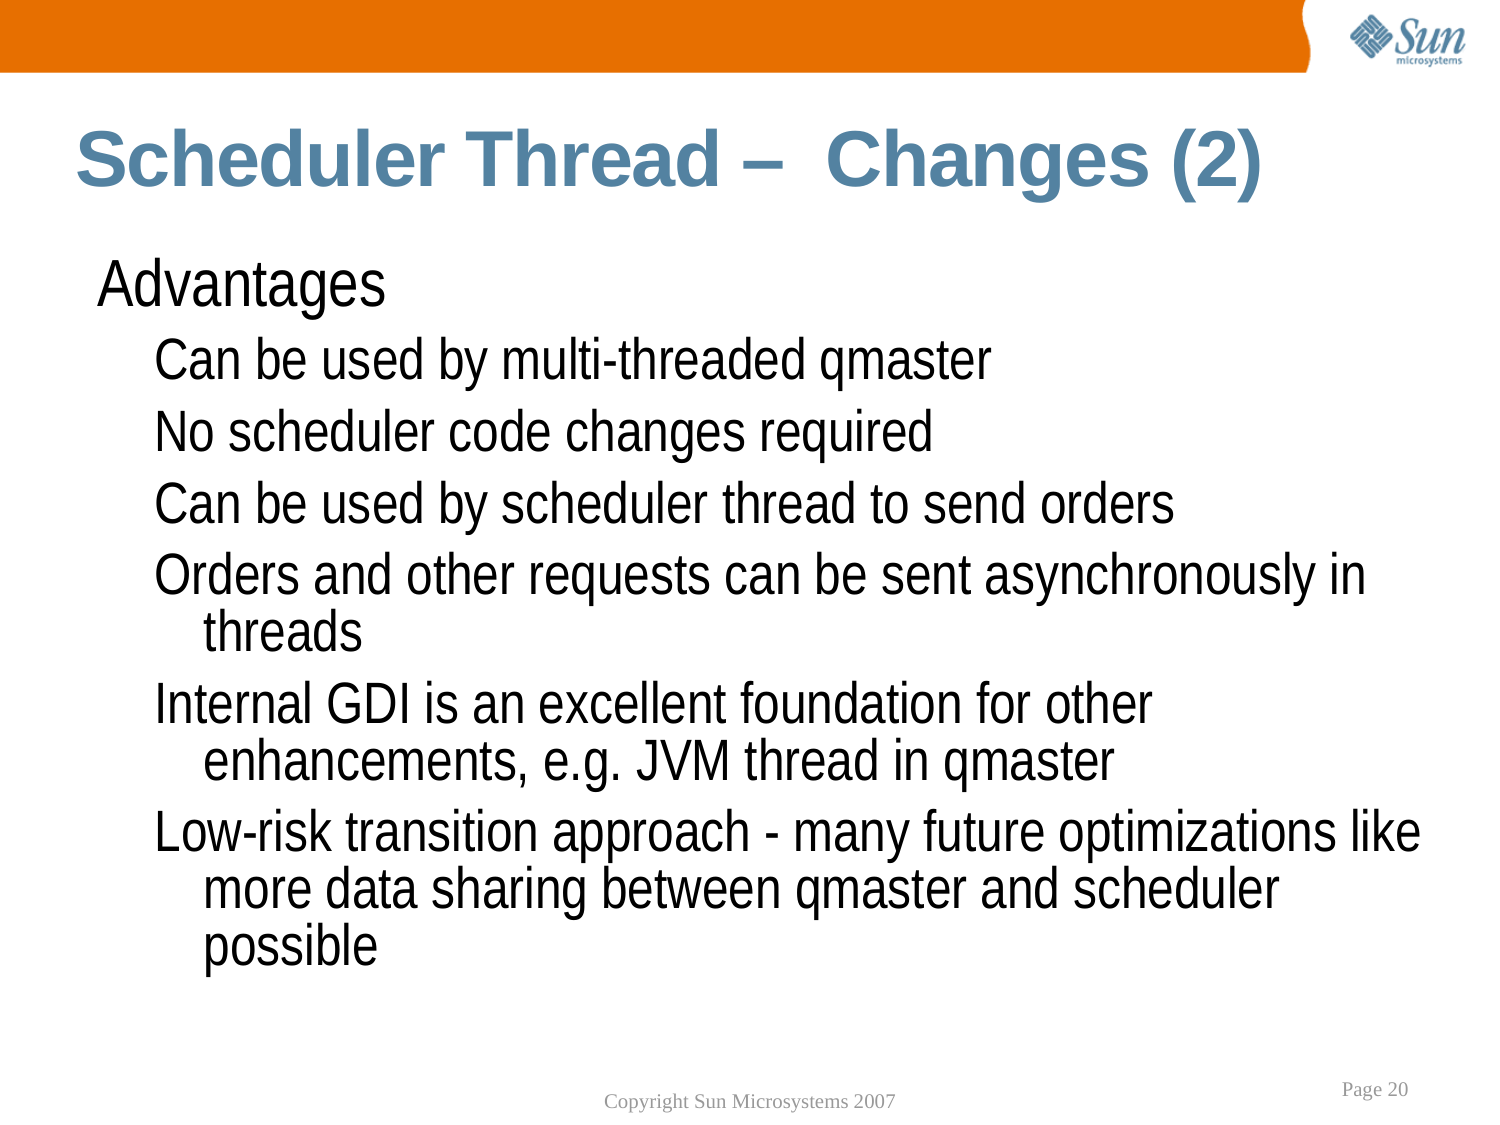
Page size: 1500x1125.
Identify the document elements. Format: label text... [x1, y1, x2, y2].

list Advantages Can be used by multi-threaded qmaster No scheduler code changes required Can be used by scheduler thread to send orders Orders and other requests can be sent asynchronously in threads Internal GDI is an excellent foundation for other enhancements, e.g. JVM thread in qmaster Low-risk transition approach - many future optimizations like more data sharing between qmaster and scheduler possible [78, 254, 1428, 981]
title Scheduler Thread – Changes (2) [75, 122, 1438, 228]
picture [0, 0, 1500, 75]
